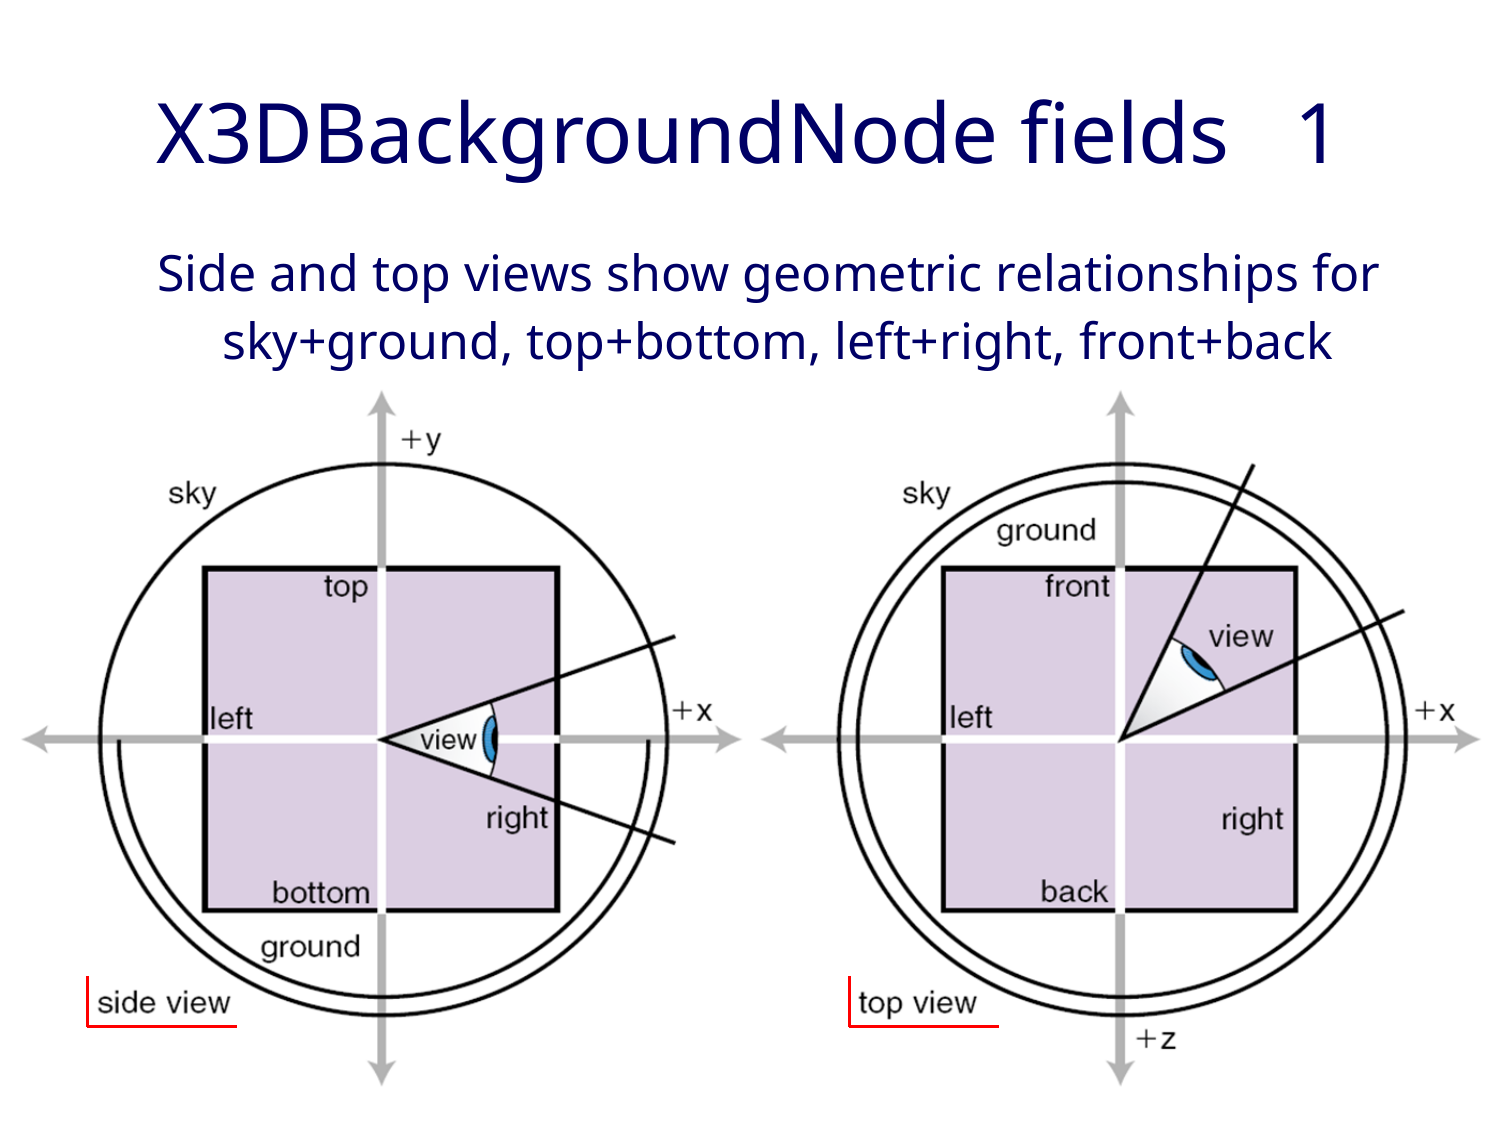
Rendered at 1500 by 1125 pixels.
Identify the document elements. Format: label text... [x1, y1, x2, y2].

picture [0, 374, 1500, 1125]
title X3DBackgroundNode fields 1 [112, 37, 1388, 226]
list Side and top views show geometric relationships for sky+ground, top+bottom, left+right, front+back [112, 237, 1388, 374]
